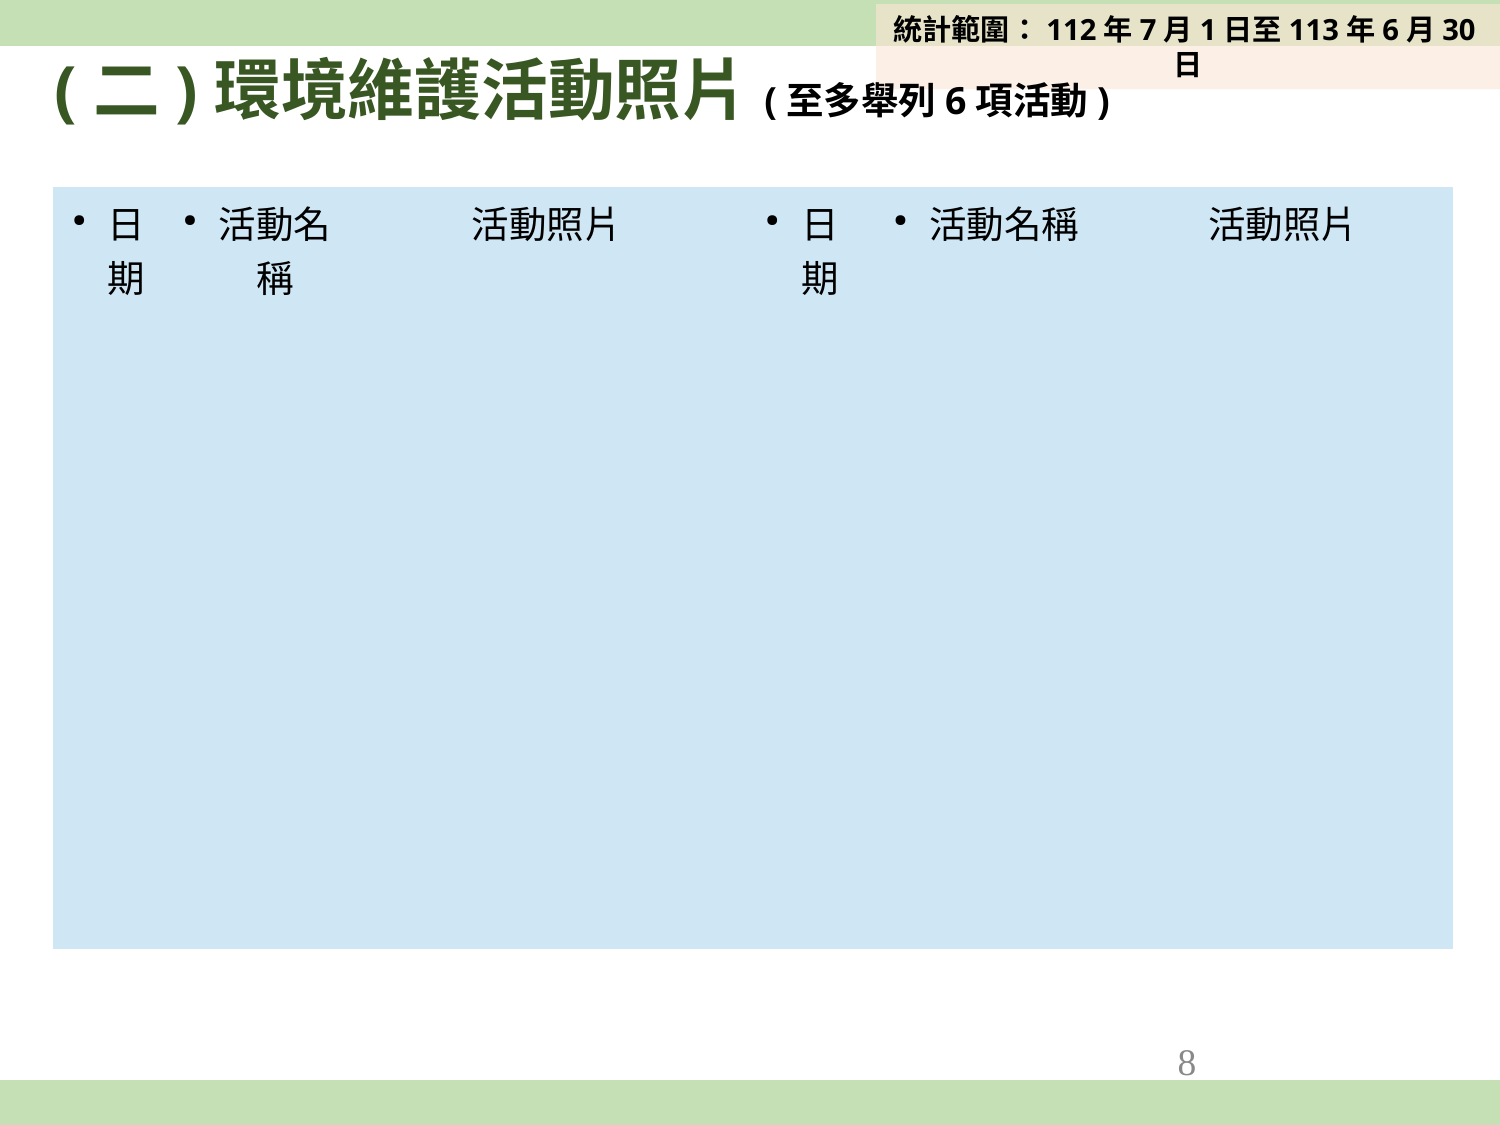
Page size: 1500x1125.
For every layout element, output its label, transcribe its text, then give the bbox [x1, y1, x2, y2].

table_header 活動名稱 [860, 187, 1113, 311]
table_header 活動照片 [350, 187, 744, 311]
table_header 活動照片 [1113, 187, 1453, 311]
table_cell [164, 602, 350, 949]
table_cell [860, 602, 1113, 949]
table_cell [1113, 602, 1453, 949]
text_box (二)環境維護活動照片(至多舉列6項活動) [39, 49, 1389, 157]
table_header 日期 [744, 187, 860, 311]
table_cell [53, 311, 164, 602]
table_cell [350, 311, 744, 602]
table_cell [350, 602, 744, 949]
table_cell [164, 311, 350, 602]
table_cell [744, 311, 860, 602]
table_header 日期 [53, 187, 164, 311]
table_cell [53, 602, 164, 949]
table_cell [1113, 311, 1453, 602]
table_cell [860, 311, 1113, 602]
table_header 活動名稱 [164, 187, 350, 311]
text_box <編號> [1162, 1030, 1500, 1091]
table_cell [744, 602, 860, 949]
